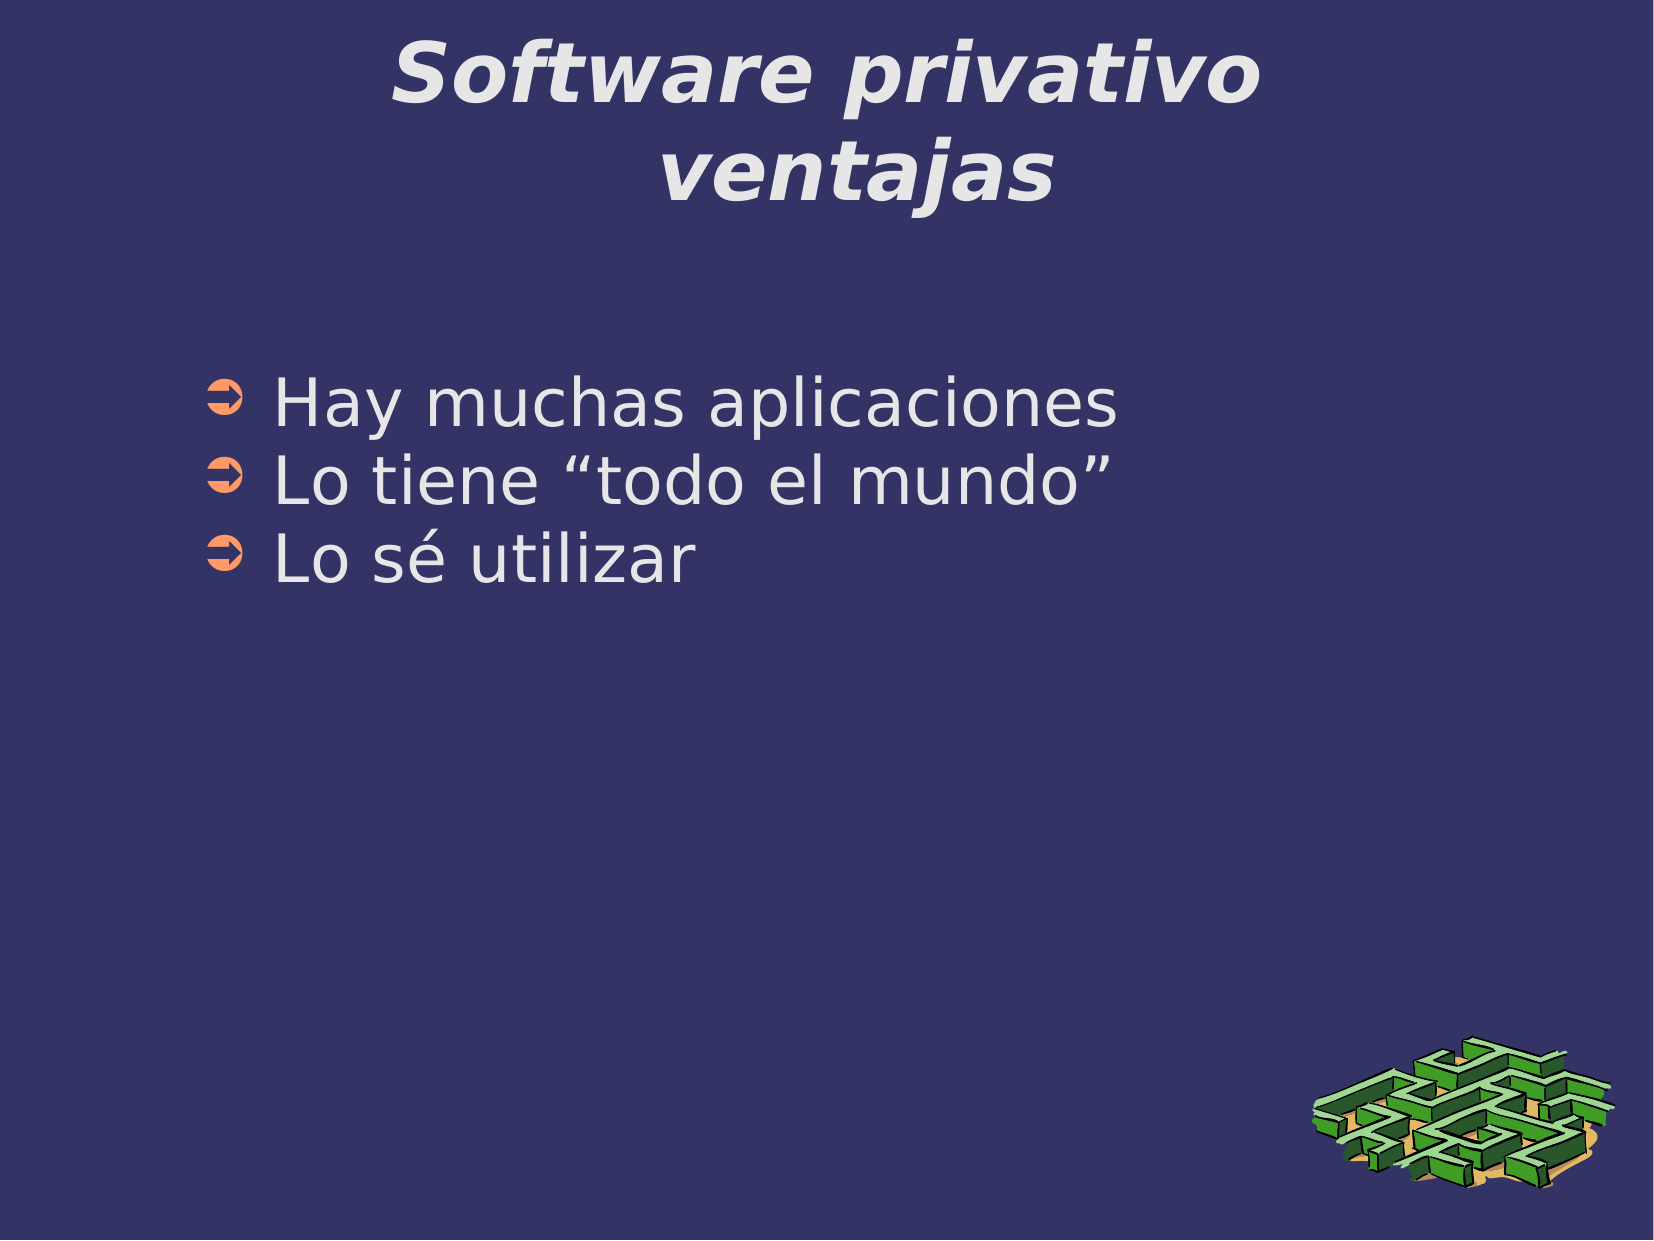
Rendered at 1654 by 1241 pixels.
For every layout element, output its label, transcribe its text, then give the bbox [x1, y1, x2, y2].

list Hay muchas aplicaciones Lo tiene “todo el mundo” Lo sé utilizar [178, 364, 1570, 1147]
title Software privativo ventajas [121, 25, 1534, 220]
